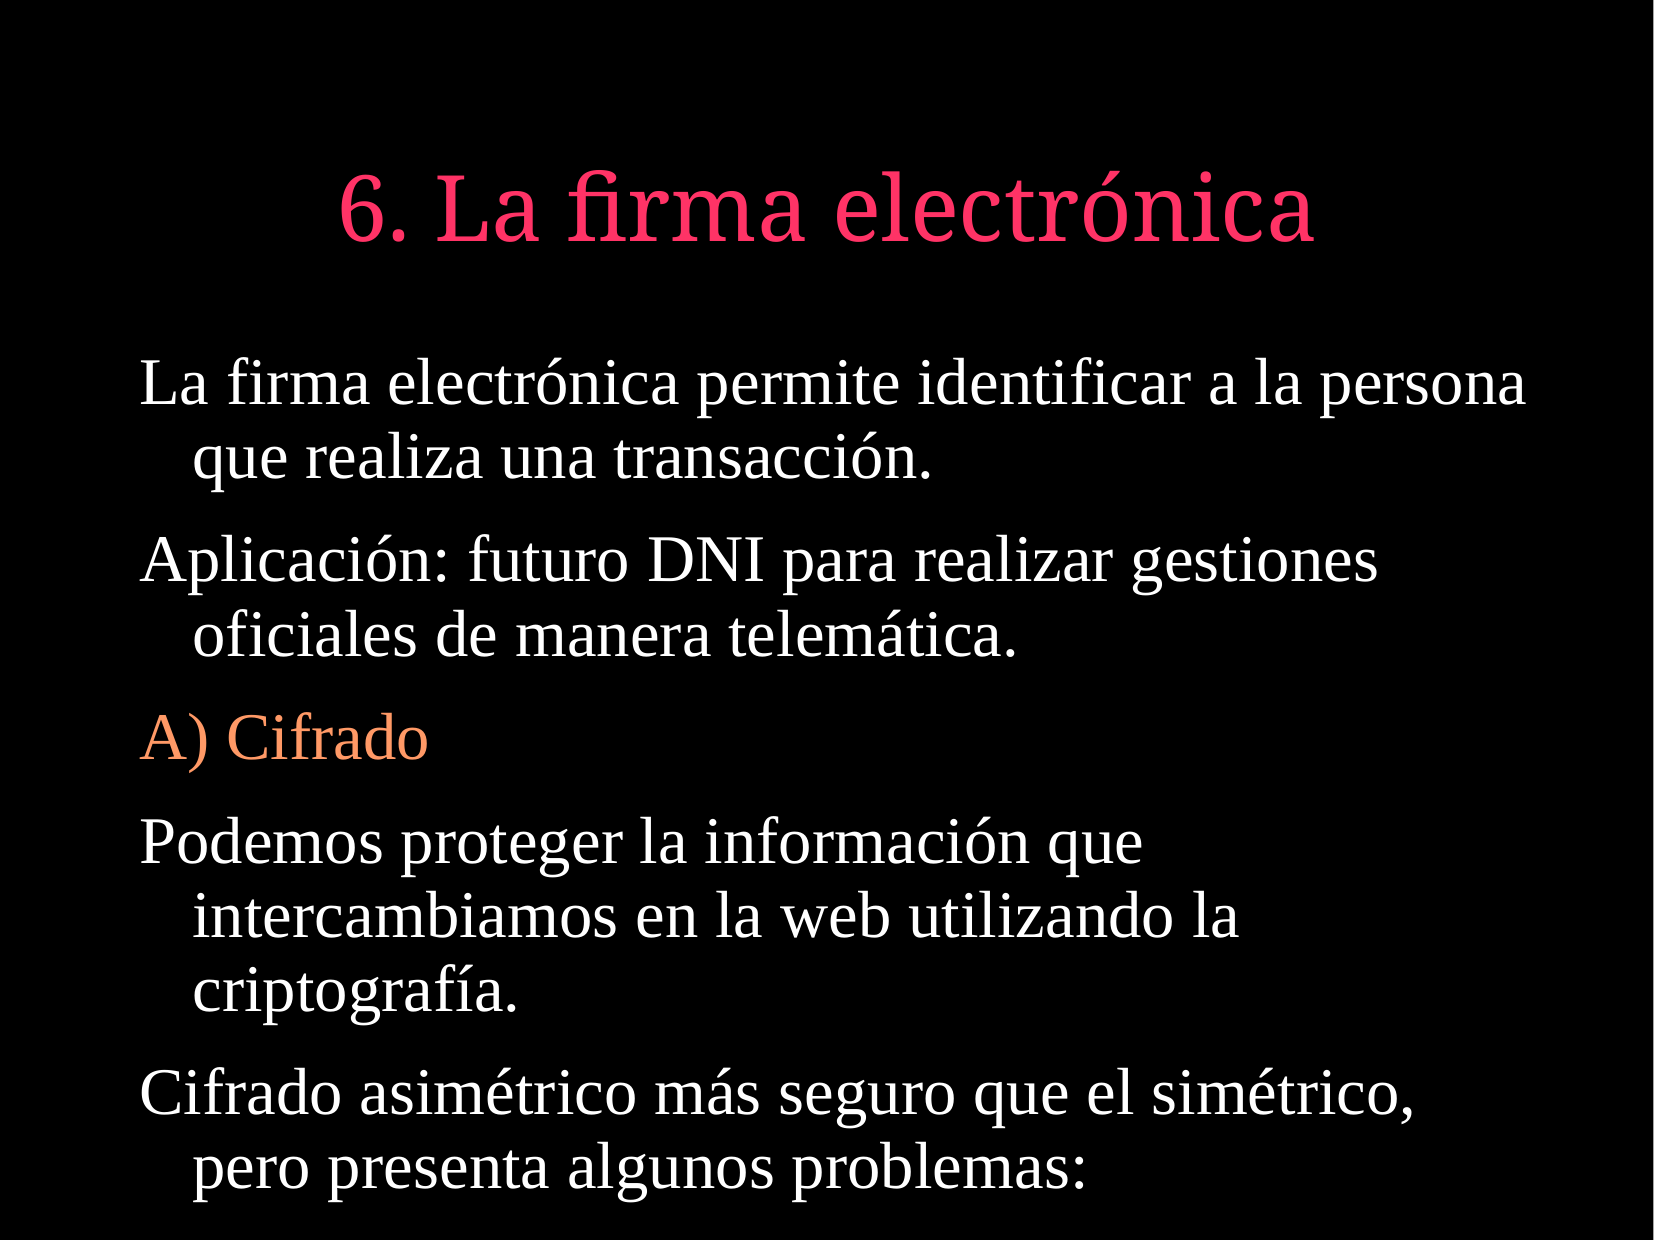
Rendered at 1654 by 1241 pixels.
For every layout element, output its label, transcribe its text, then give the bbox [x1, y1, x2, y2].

list La firma electrónica permite identificar a la persona que realiza una transacción. Aplicación: futuro DNI para realizar gestiones oficiales de manera telemática. A) Cifrado Podemos proteger la información que intercambiamos en la web utilizando la criptografía. Cifrado asimétrico más seguro que el simétrico, pero presenta algunos problemas: [121, 344, 1534, 1204]
title 6. La firma electrónica [121, 102, 1534, 311]
